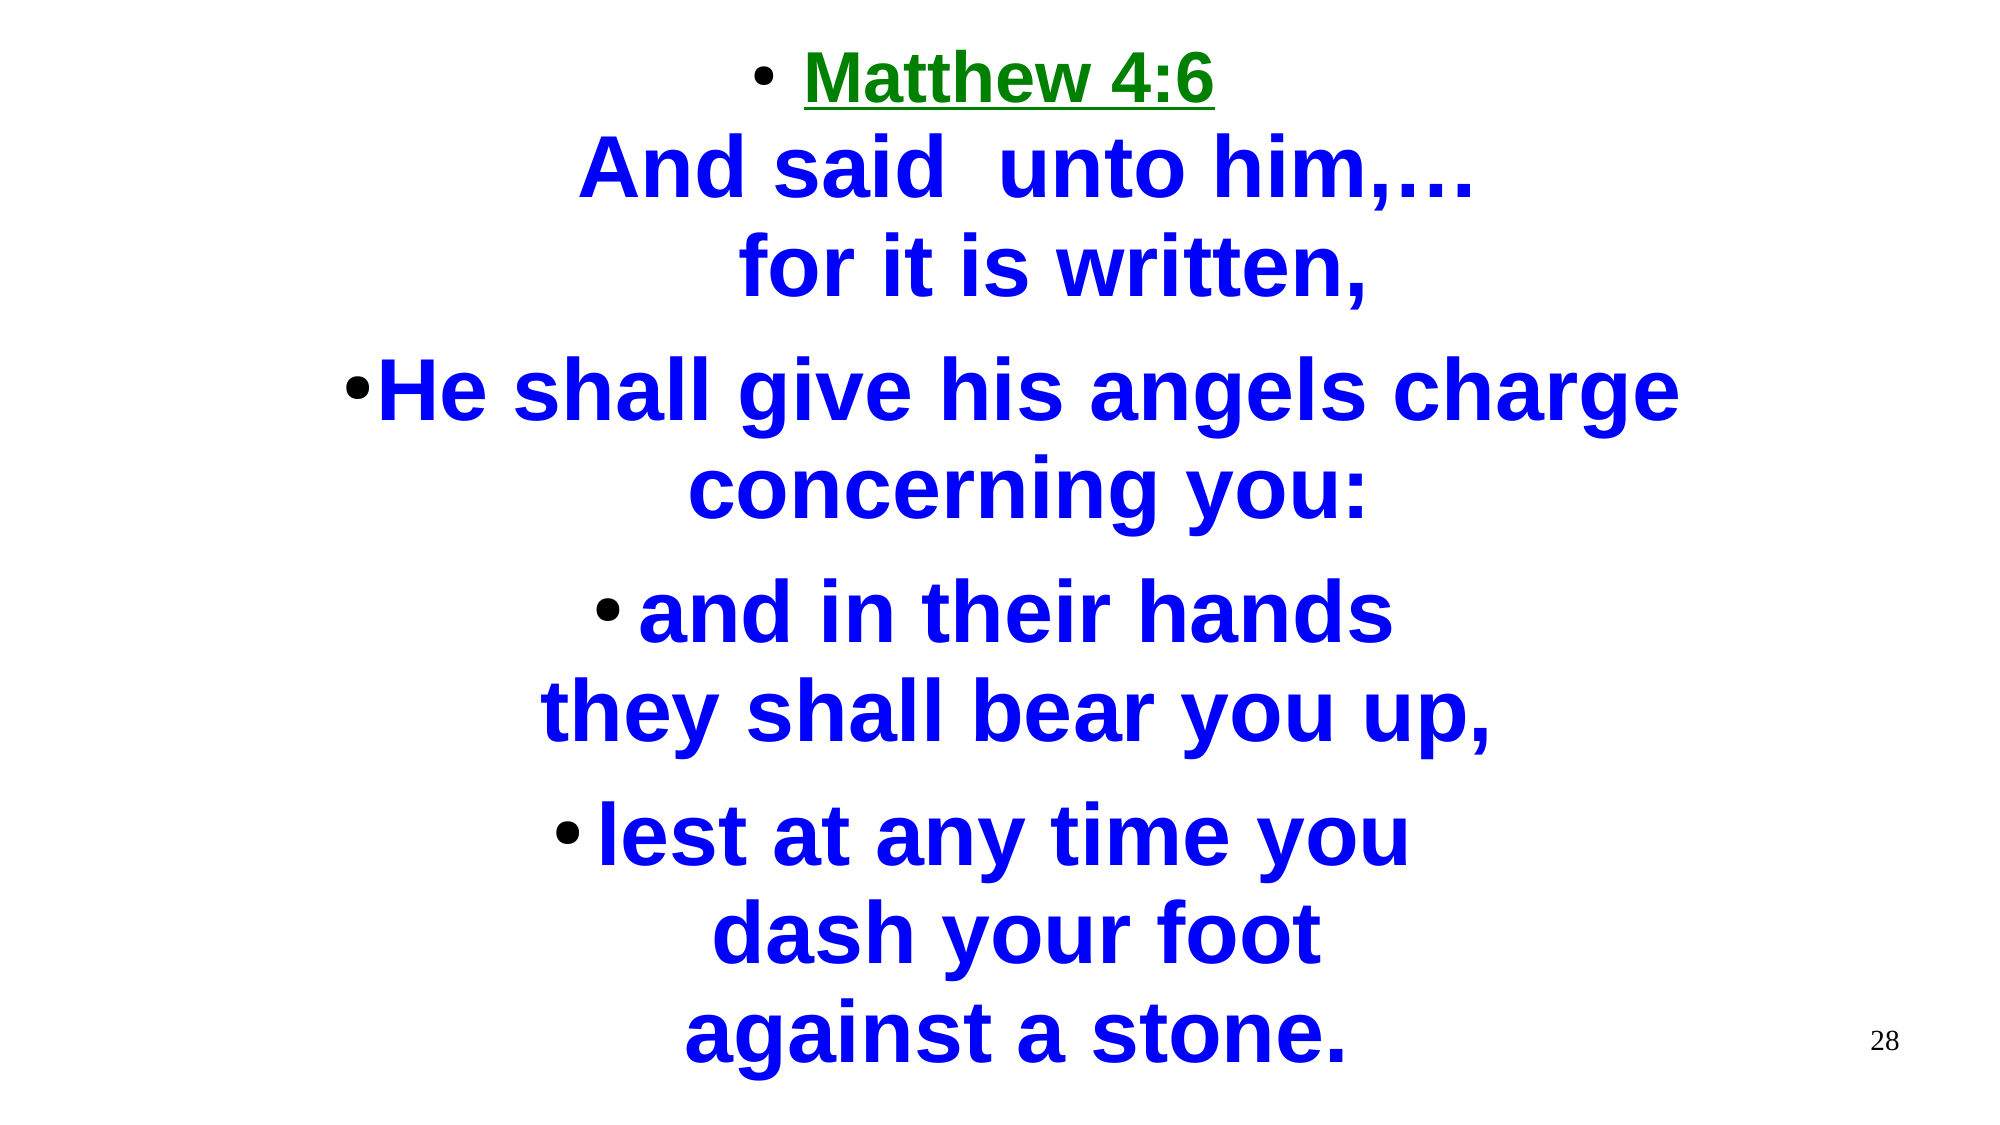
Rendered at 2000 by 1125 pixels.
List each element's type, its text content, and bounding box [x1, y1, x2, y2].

list Matthew 4:6 And said unto him,… for it is written, He shall give his angels charge concerning you: and in their hands they shall bear you up, lest at any time you dash your foot against a stone. [37, 37, 1988, 1088]
